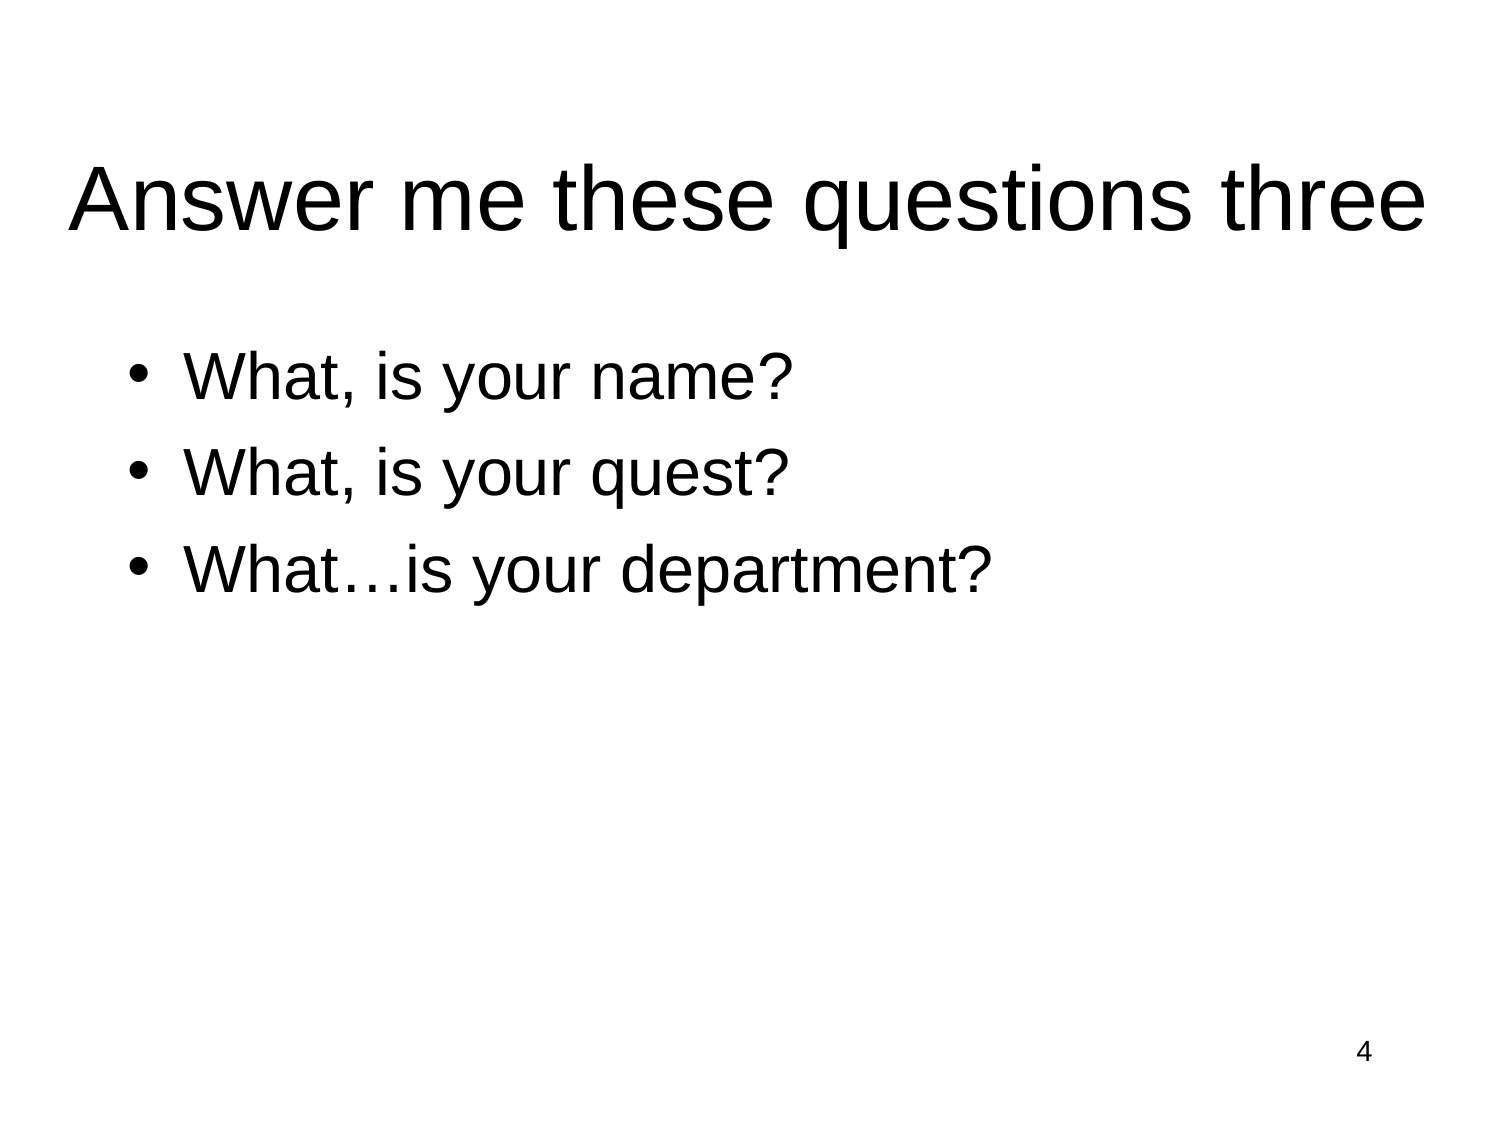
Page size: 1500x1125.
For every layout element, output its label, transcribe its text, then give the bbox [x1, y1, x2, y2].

text_box <number> [1074, 1025, 1388, 1101]
title Answer me these questions three [0, 99, 1500, 288]
list What, is your name? What, is your quest? What…is your department? [112, 324, 1388, 1001]
